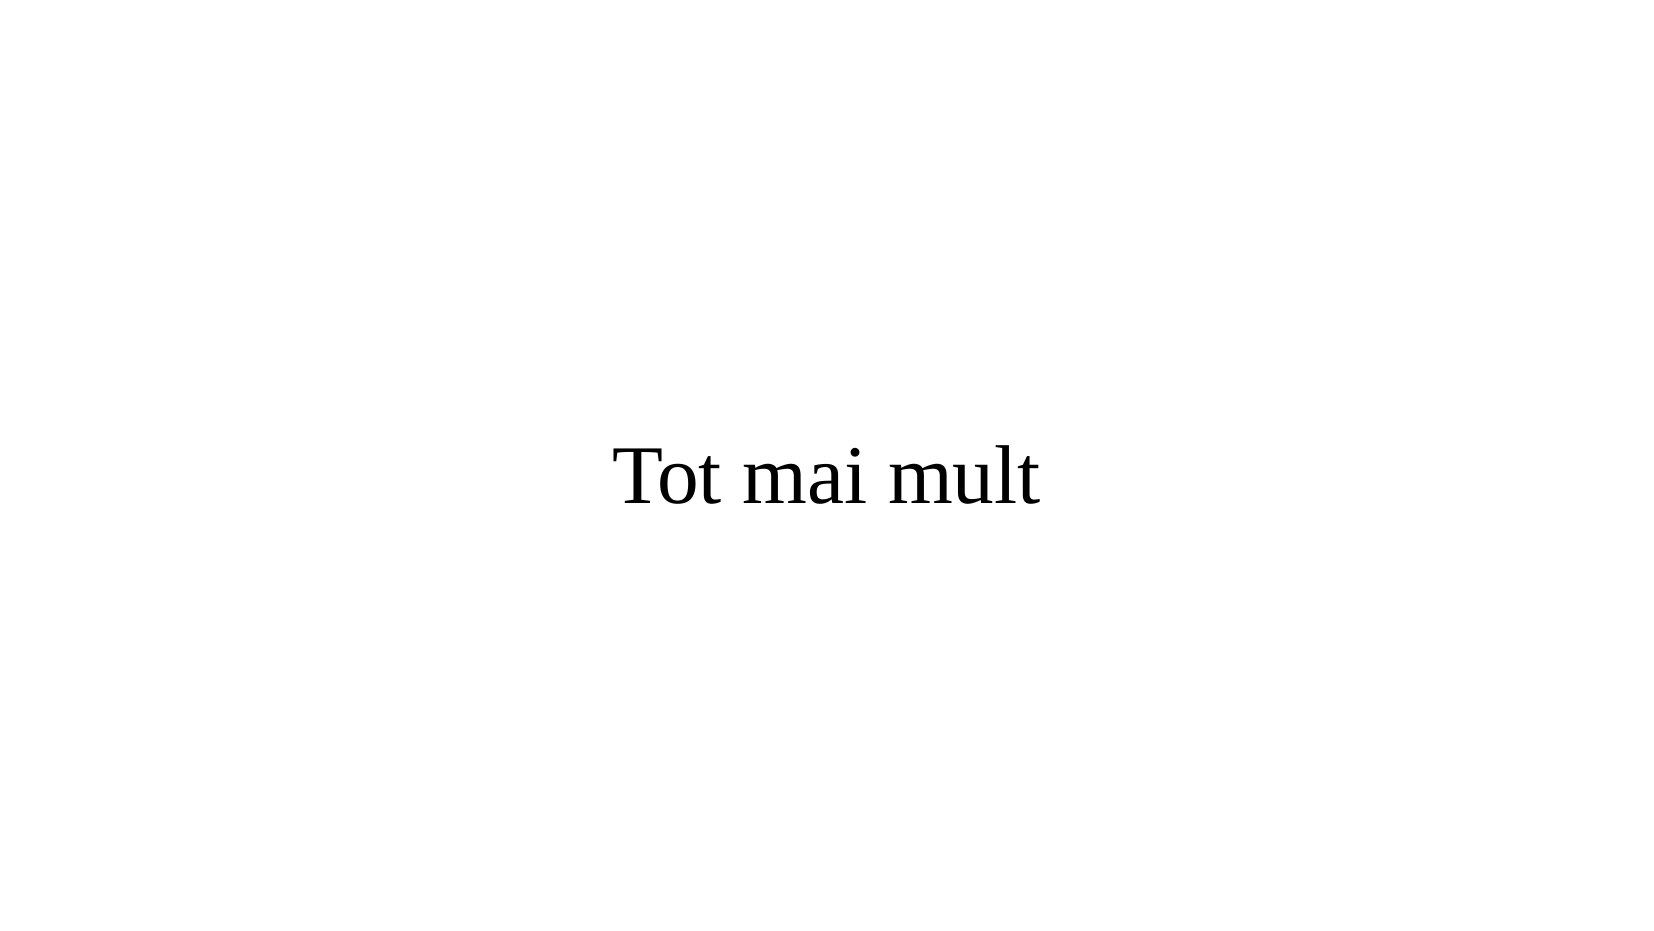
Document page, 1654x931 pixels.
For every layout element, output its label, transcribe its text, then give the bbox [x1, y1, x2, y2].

title Tot mai mult [165, 420, 1489, 521]
